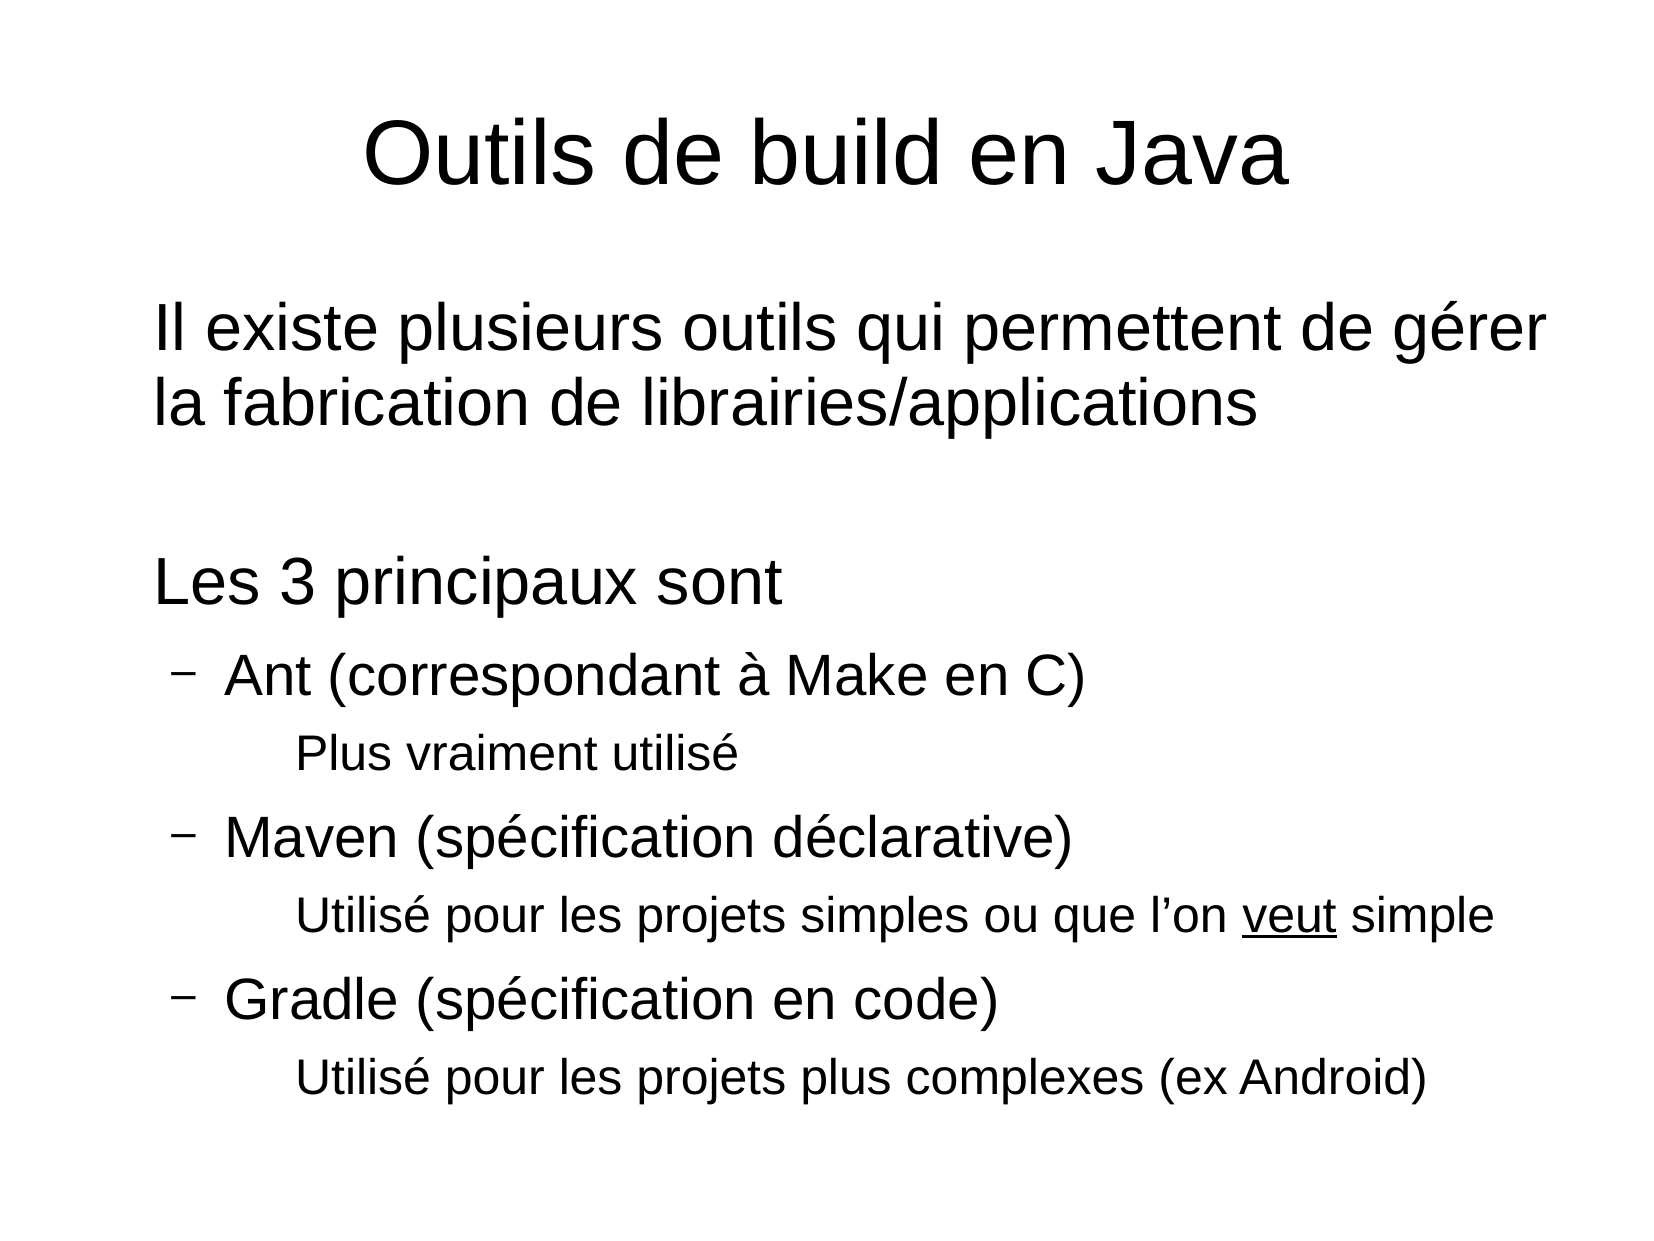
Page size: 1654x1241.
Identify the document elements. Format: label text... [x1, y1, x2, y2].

list Il existe plusieurs outils qui permettent de gérer la fabrication de librairies/applications Les 3 principaux sont Ant (correspondant à Make en C) Plus vraiment utilisé Maven (spécification déclarative) Utilisé pour les projets simples ou que l’on veut simple Gradle (spécification en code) Utilisé pour les projets plus complexes (ex Android) [82, 290, 1571, 1111]
title Outils de build en Java [82, 49, 1571, 257]
